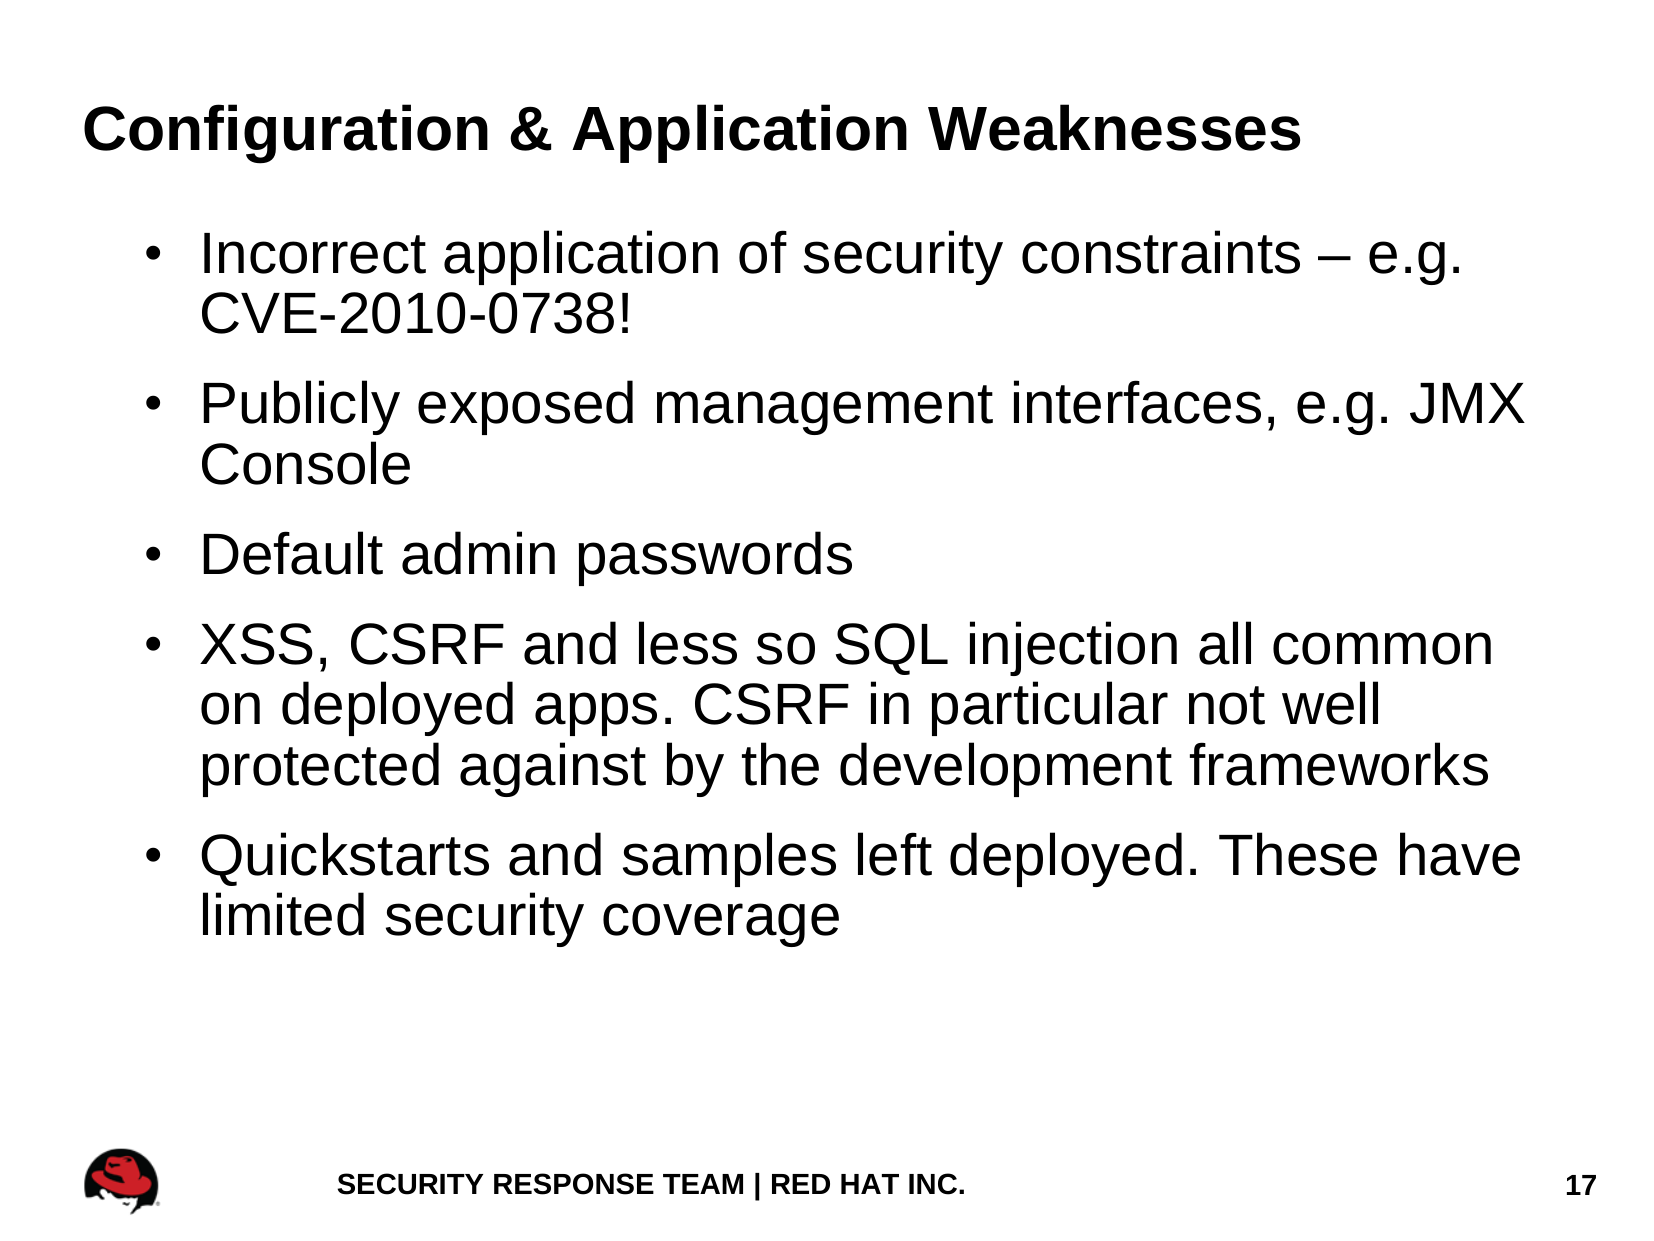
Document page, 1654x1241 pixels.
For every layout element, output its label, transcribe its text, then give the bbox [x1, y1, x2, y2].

picture [83, 1146, 166, 1224]
title Configuration & Application Weaknesses [82, 37, 1571, 225]
list Incorrect application of security constraints – e.g. CVE-2010-0738! Publicly exposed management interfaces, e.g. JMX Console Default admin passwords XSS, CSRF and less so SQL injection all common on deployed apps. CSRF in particular not well protected against by the development frameworks Quickstarts and samples left deployed. These have limited security coverage [86, 225, 1575, 1123]
